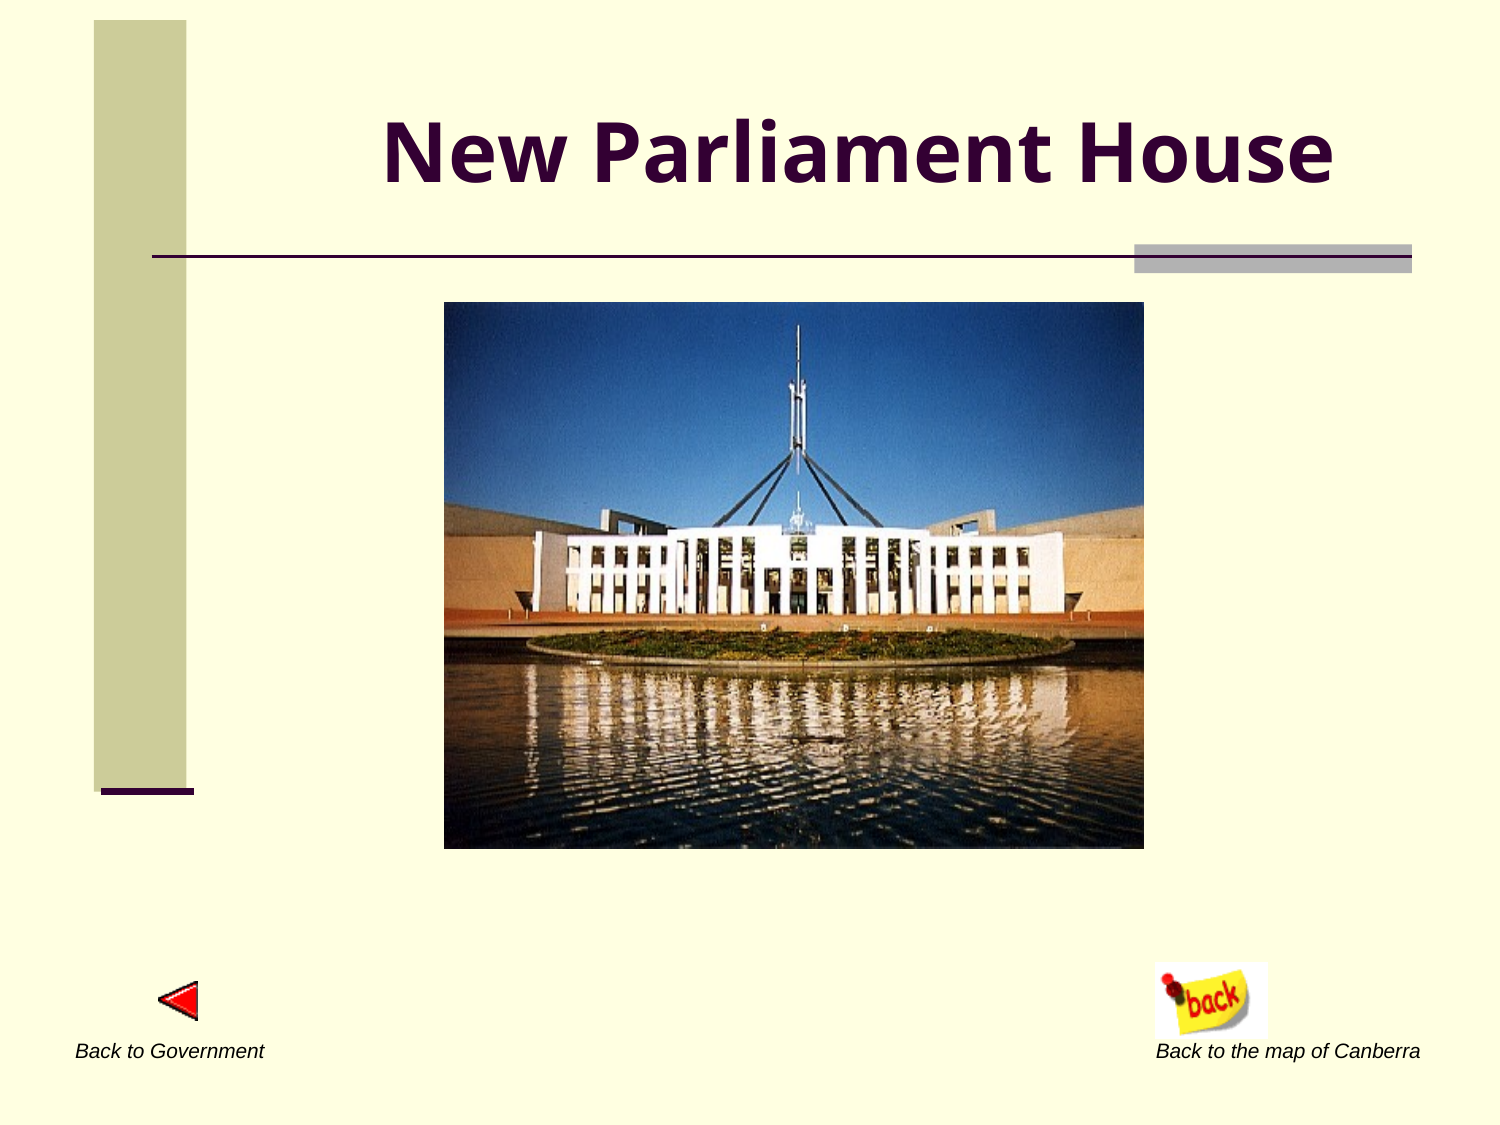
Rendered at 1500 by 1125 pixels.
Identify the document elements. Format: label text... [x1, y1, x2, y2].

picture [1155, 962, 1268, 1038]
text_box Back to Government [75, 1038, 344, 1076]
title New Parliament House [365, 56, 1436, 238]
picture [158, 981, 198, 1021]
text_box Back to the map of Canberra [1155, 1038, 1425, 1076]
picture [444, 302, 1144, 849]
